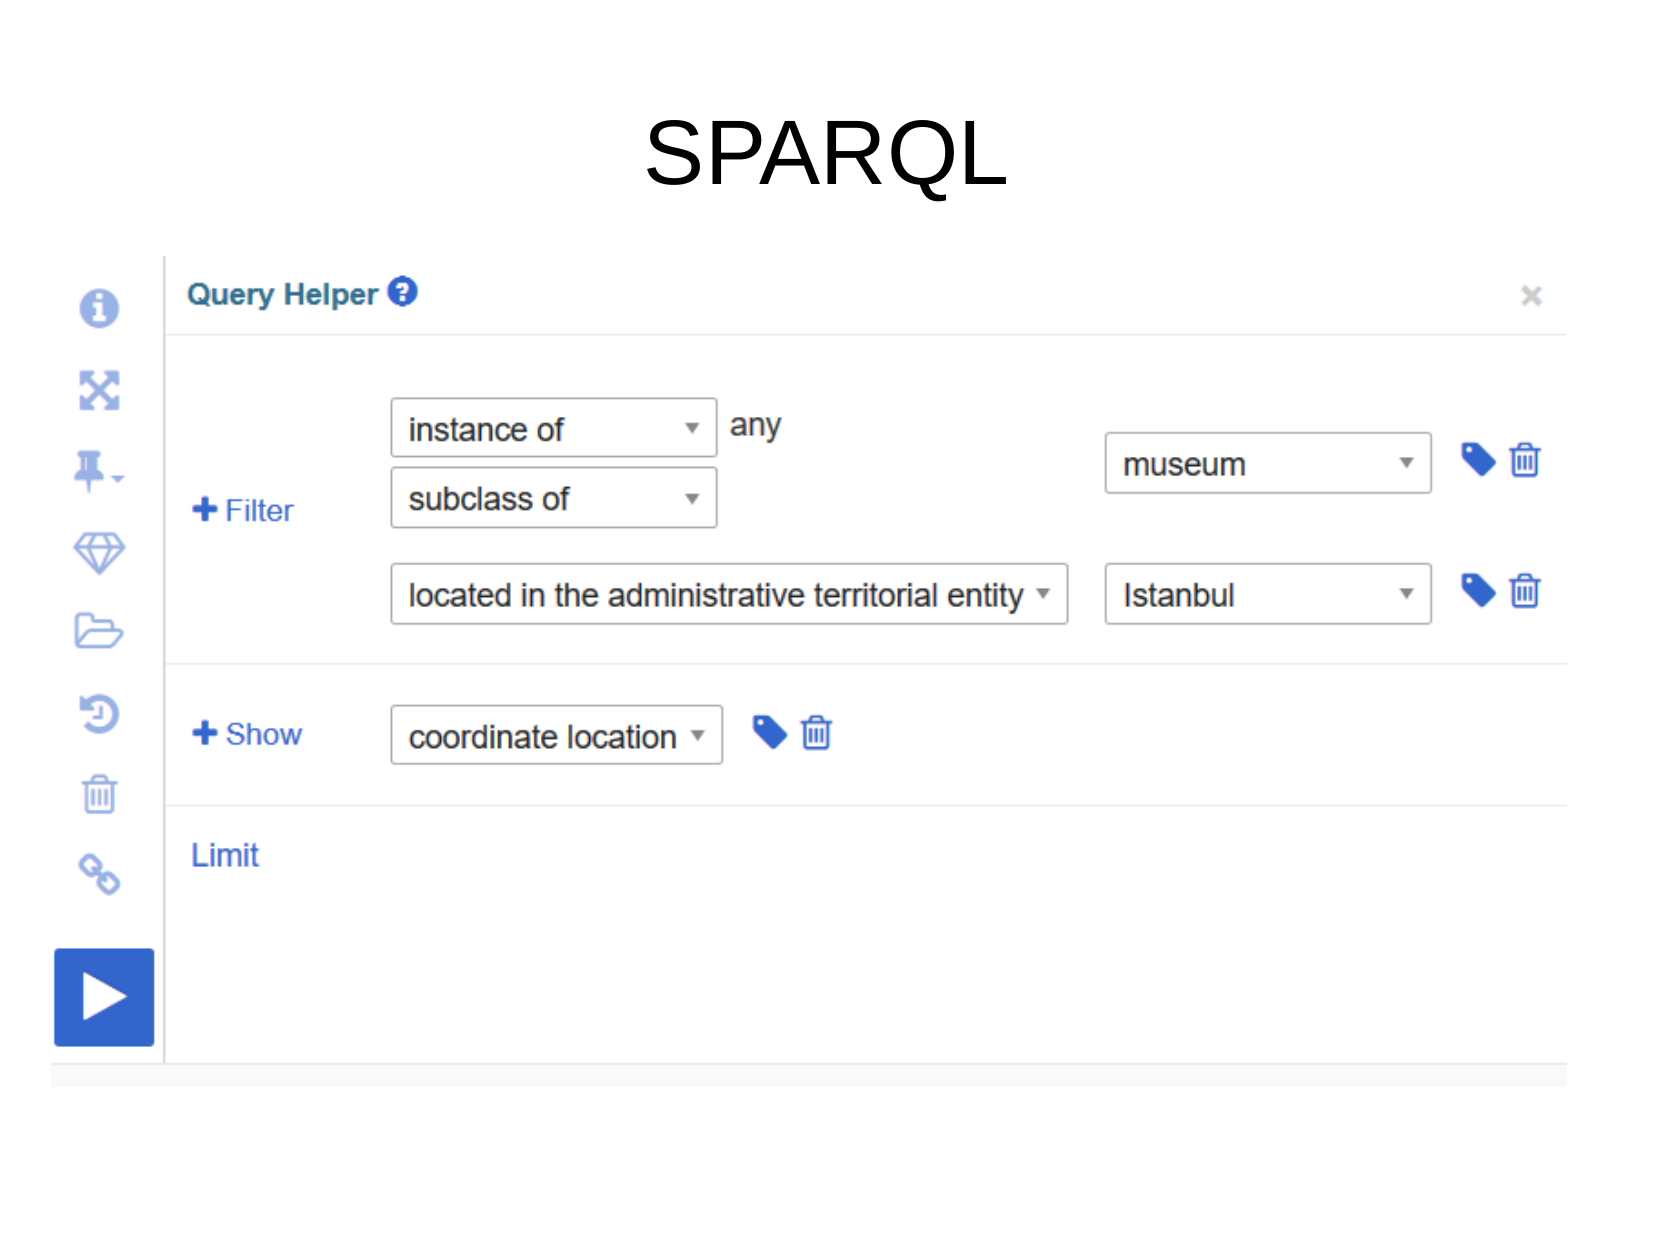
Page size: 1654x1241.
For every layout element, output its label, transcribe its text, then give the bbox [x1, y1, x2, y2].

title SPARQL [82, 49, 1571, 257]
picture [51, 256, 1567, 1087]
